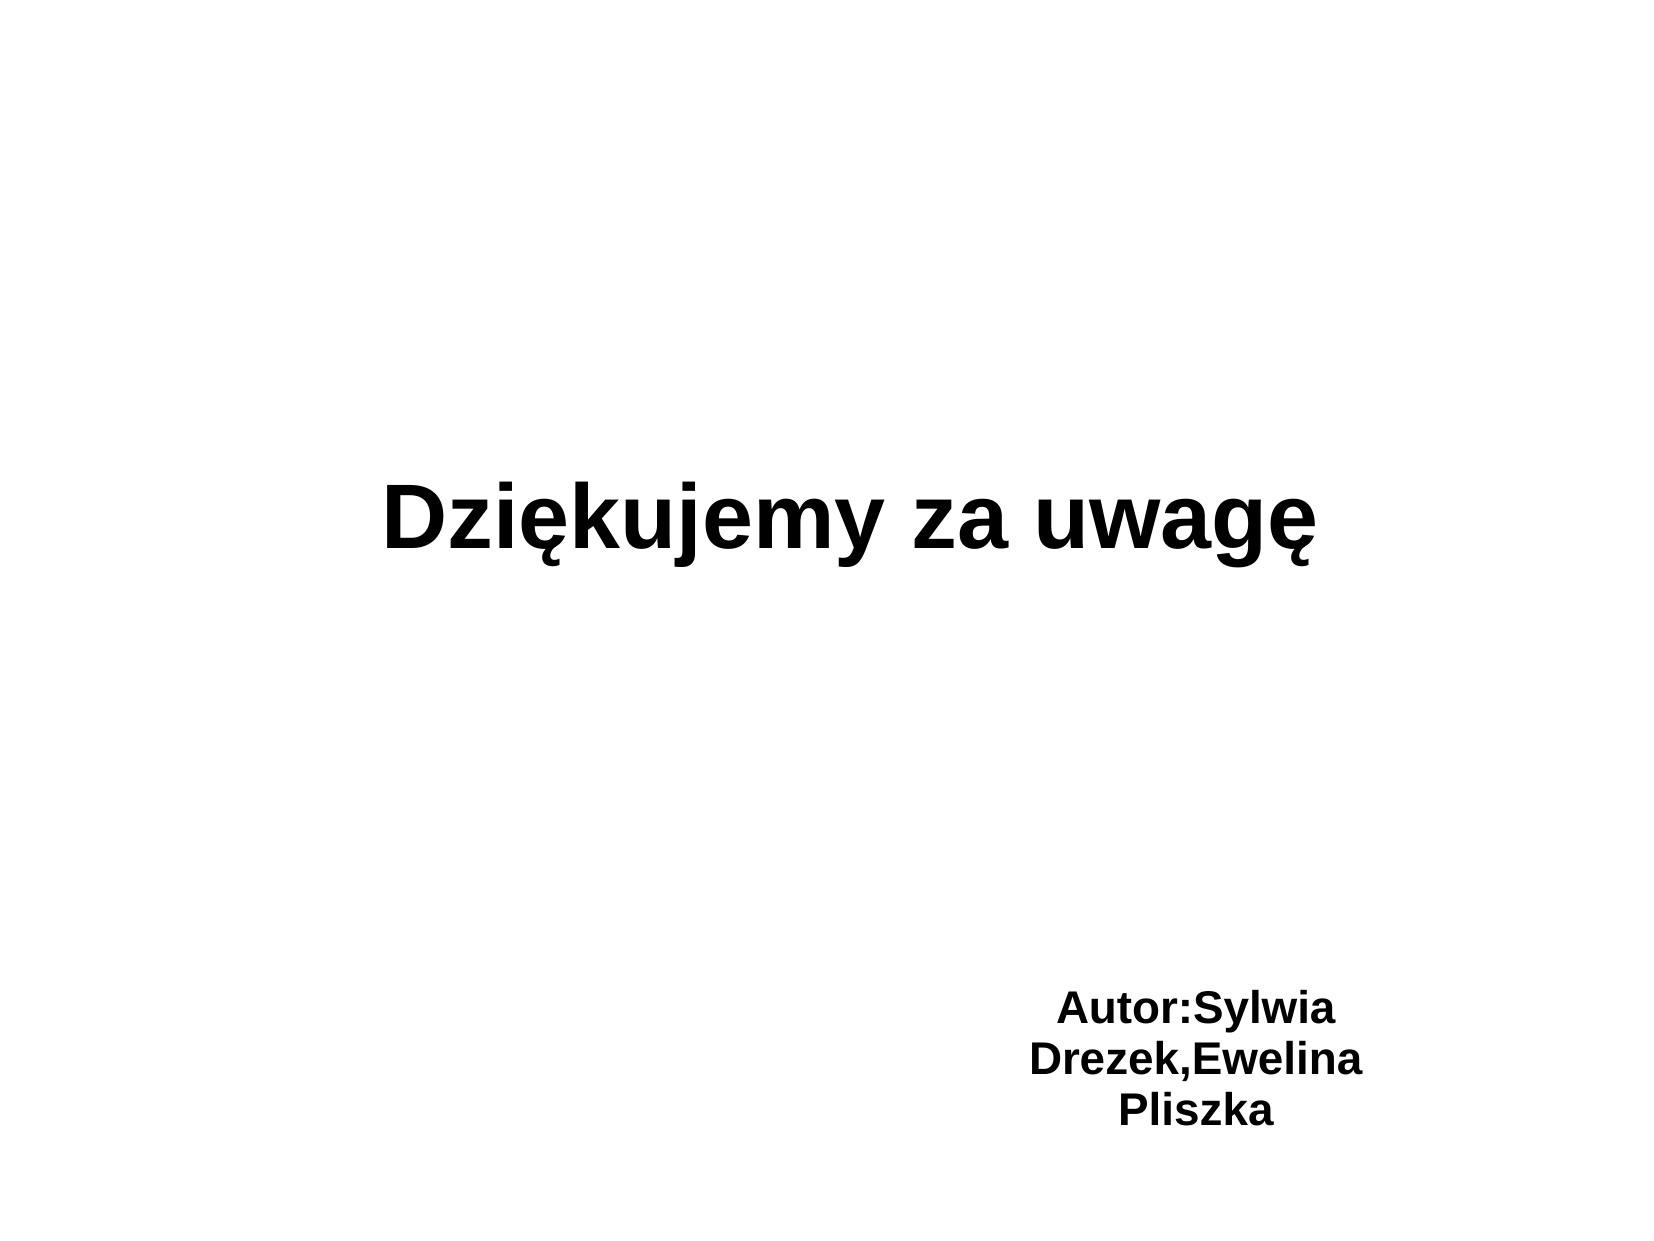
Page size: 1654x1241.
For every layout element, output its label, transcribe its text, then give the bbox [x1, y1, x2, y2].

title Dziękujemy za uwagę [106, 413, 1595, 621]
text_box Autor:Sylwia Drezek,Ewelina Pliszka [974, 974, 1418, 1147]
